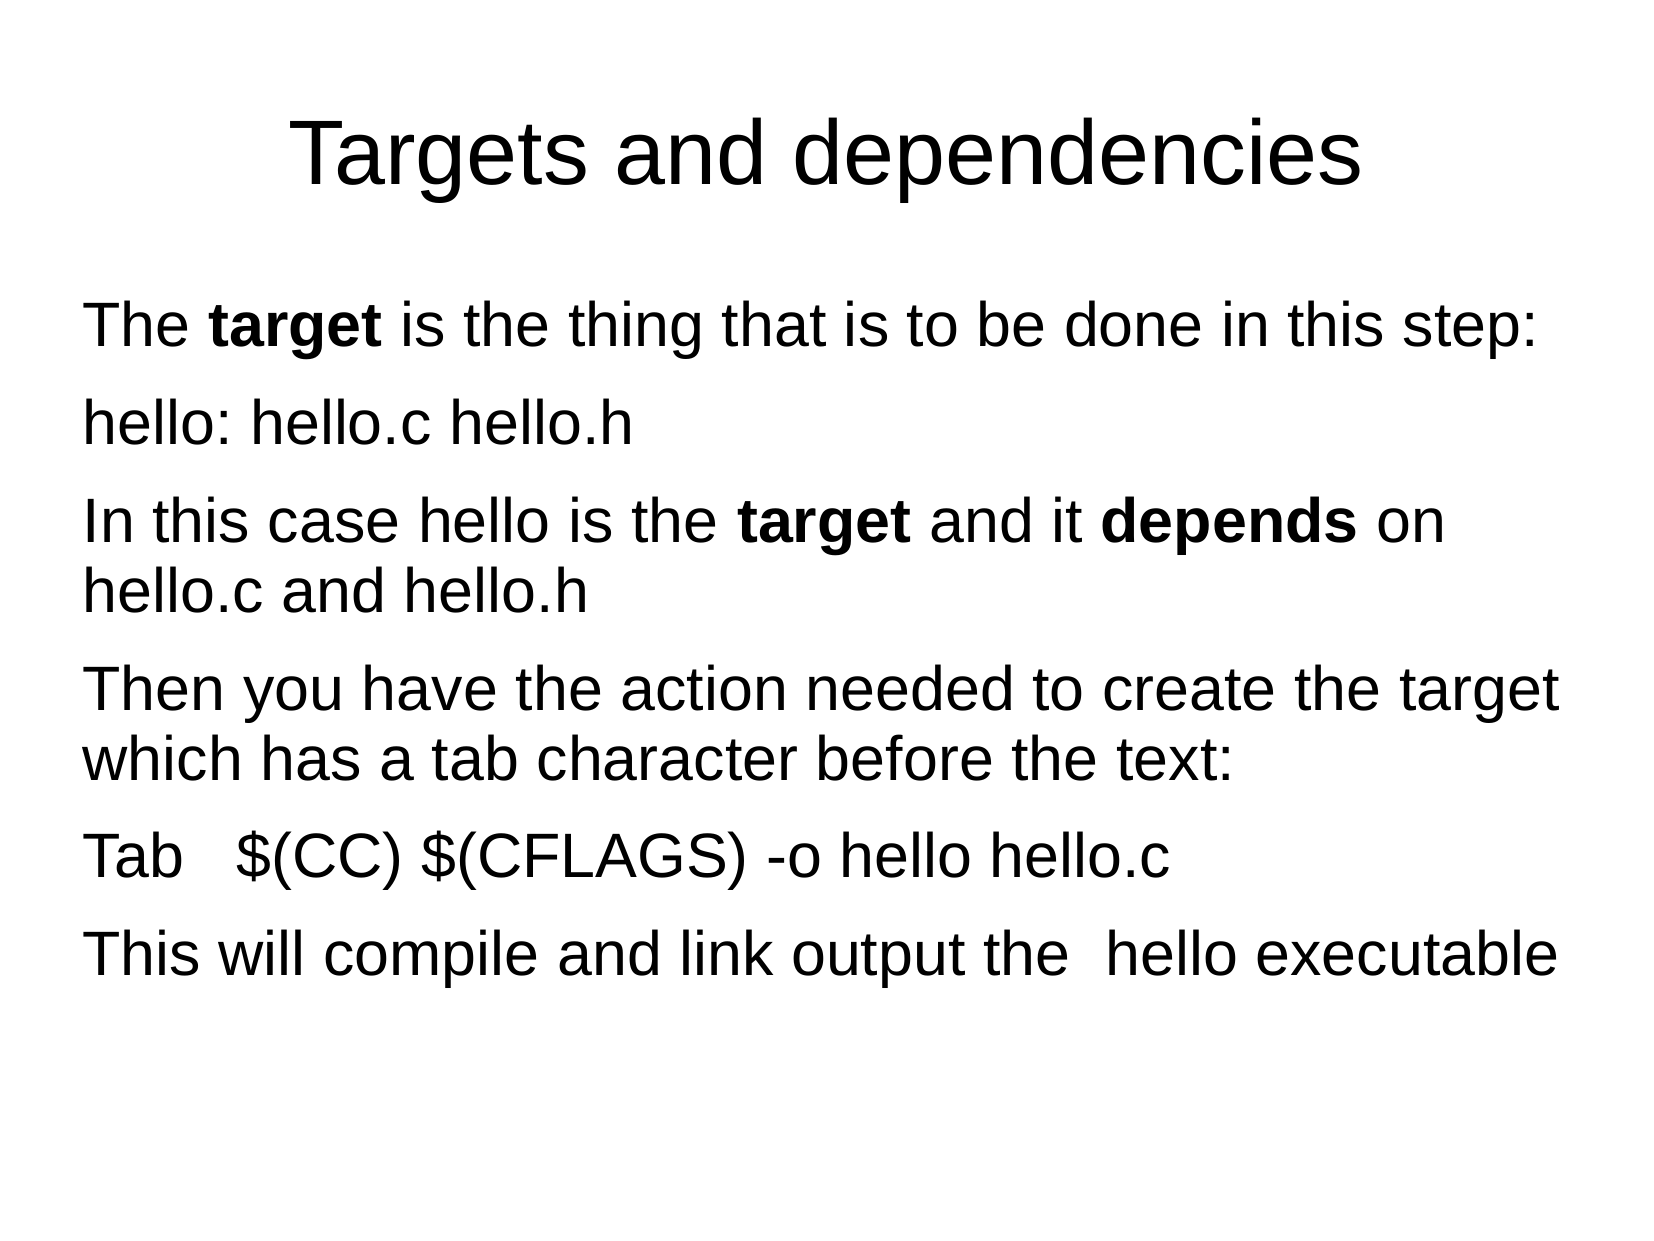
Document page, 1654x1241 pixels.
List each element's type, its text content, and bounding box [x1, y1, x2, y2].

list The target is the thing that is to be done in this step: hello: hello.c hello.h In this case hello is the target and it depends on hello.c and hello.h Then you have the action needed to create the target which has a tab character before the text: Tab $(CC) $(CFLAGS) -o hello hello.c This will compile and link output the hello executable [82, 290, 1571, 1010]
title Targets and dependencies [82, 49, 1571, 257]
